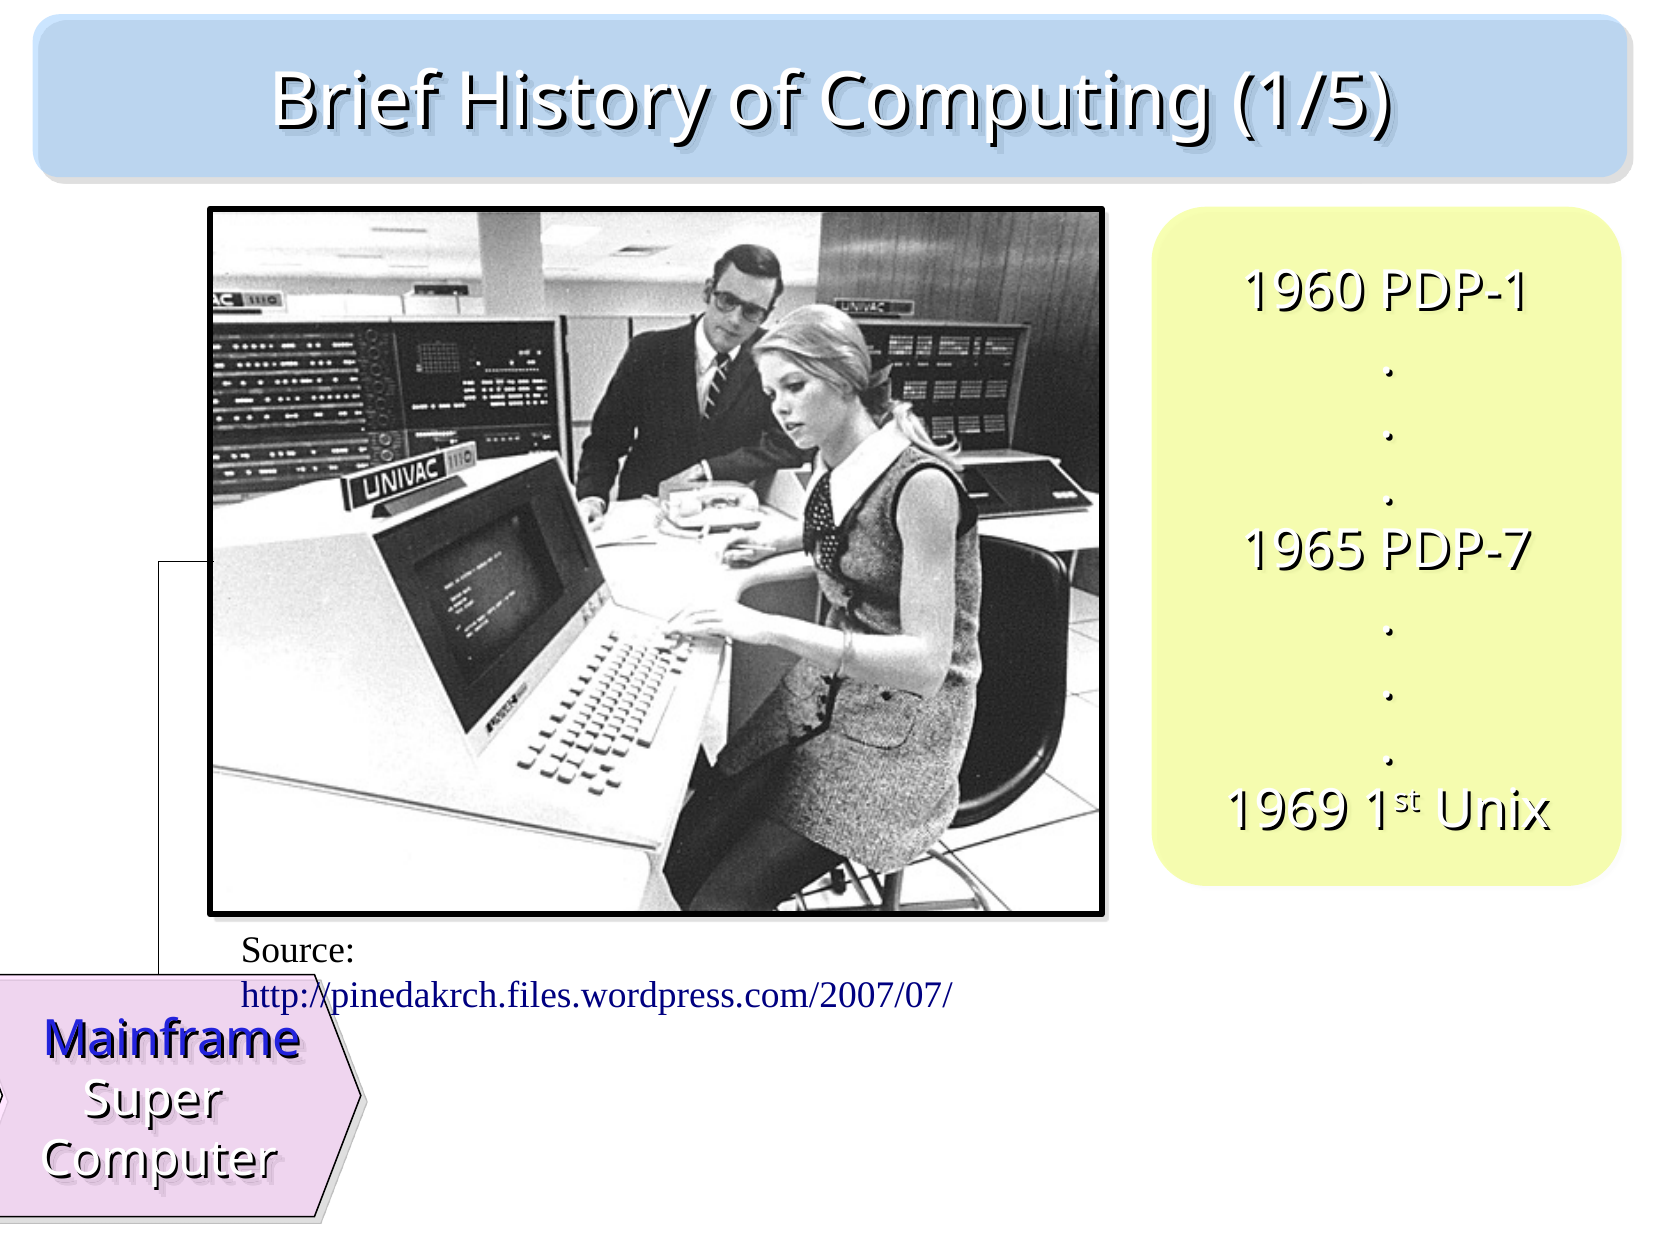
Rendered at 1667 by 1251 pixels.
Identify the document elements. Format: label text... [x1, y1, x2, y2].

text_box 1960 PDP-1 . . . 1965 PDP-7 . . . 1969 1st Unix [1151, 206, 1622, 886]
text_box Mainframe Super Computer [0, 974, 361, 1217]
text_box Brief History of Computing (1/5) [32, 14, 1628, 178]
text_box Source: http://pinedakrch.files.wordpress.com/2007/07/ [226, 917, 1093, 978]
picture [213, 211, 1099, 912]
